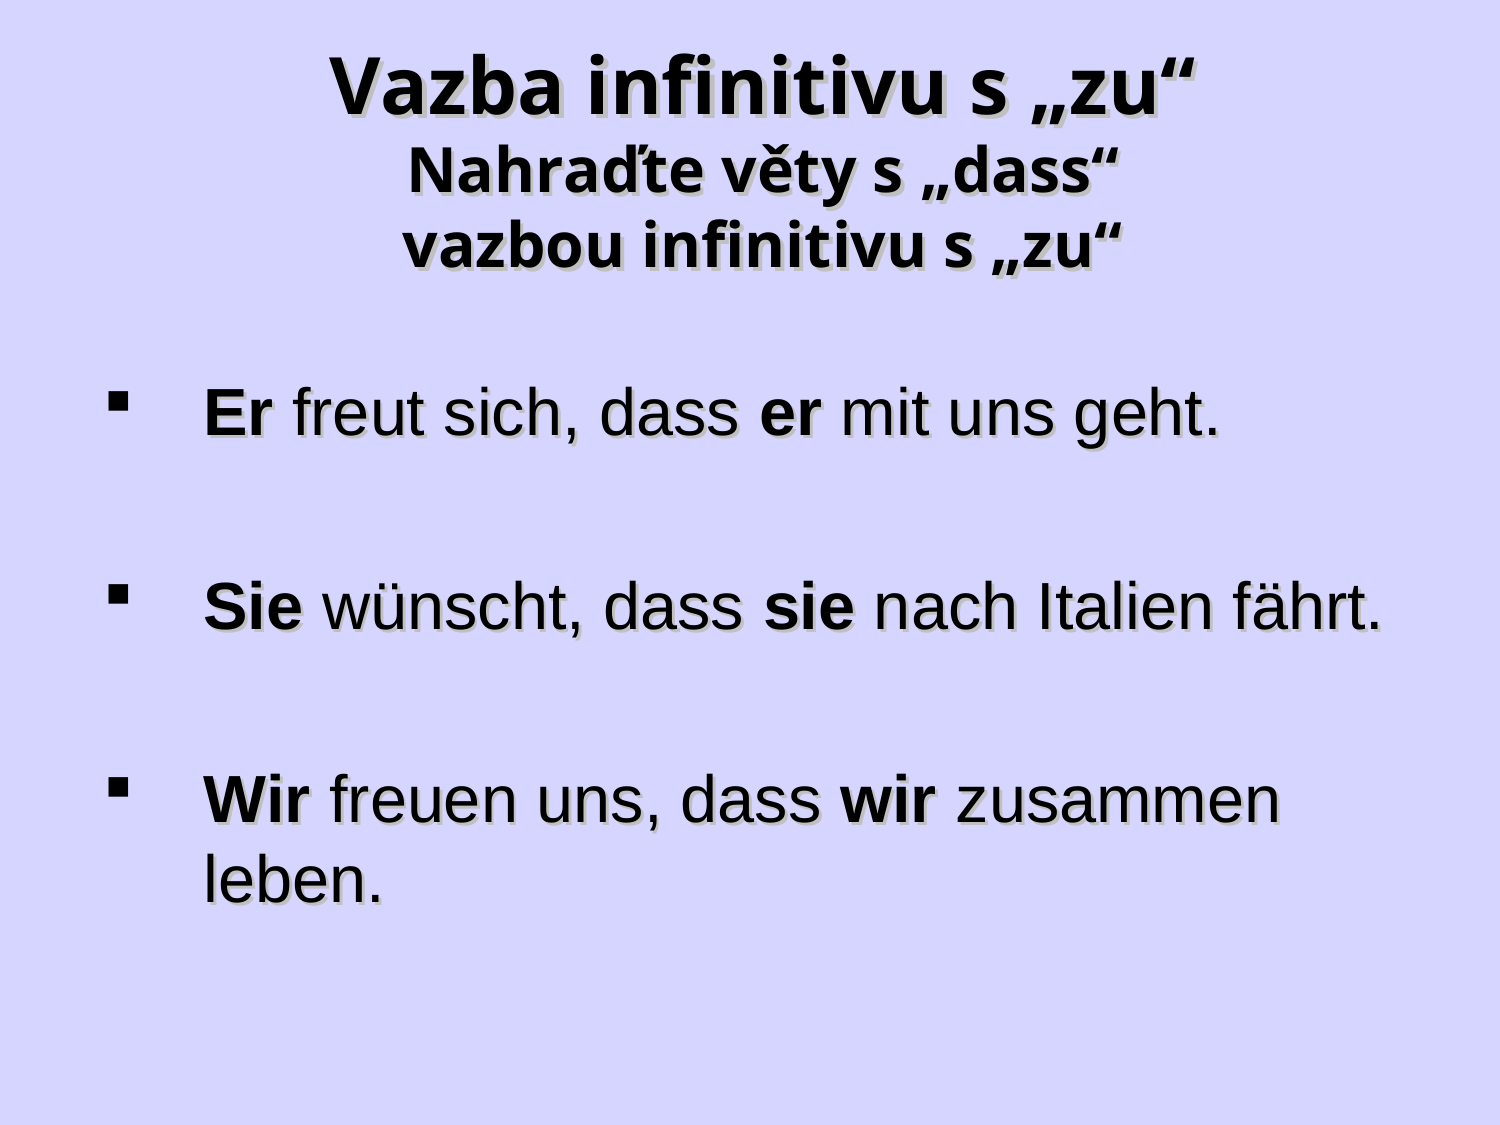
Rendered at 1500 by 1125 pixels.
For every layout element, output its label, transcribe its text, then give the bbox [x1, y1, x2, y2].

list Er freut sich, dass er mit uns geht. Sie wünscht, dass sie nach Italien fährt. Wir freuen uns, dass wir zusammen leben. [88, 361, 1452, 1083]
title Vazba infinitivu s „zu“ Nahraďte věty s „dass“ vazbou infinitivu s „zu“ [75, 27, 1451, 288]
